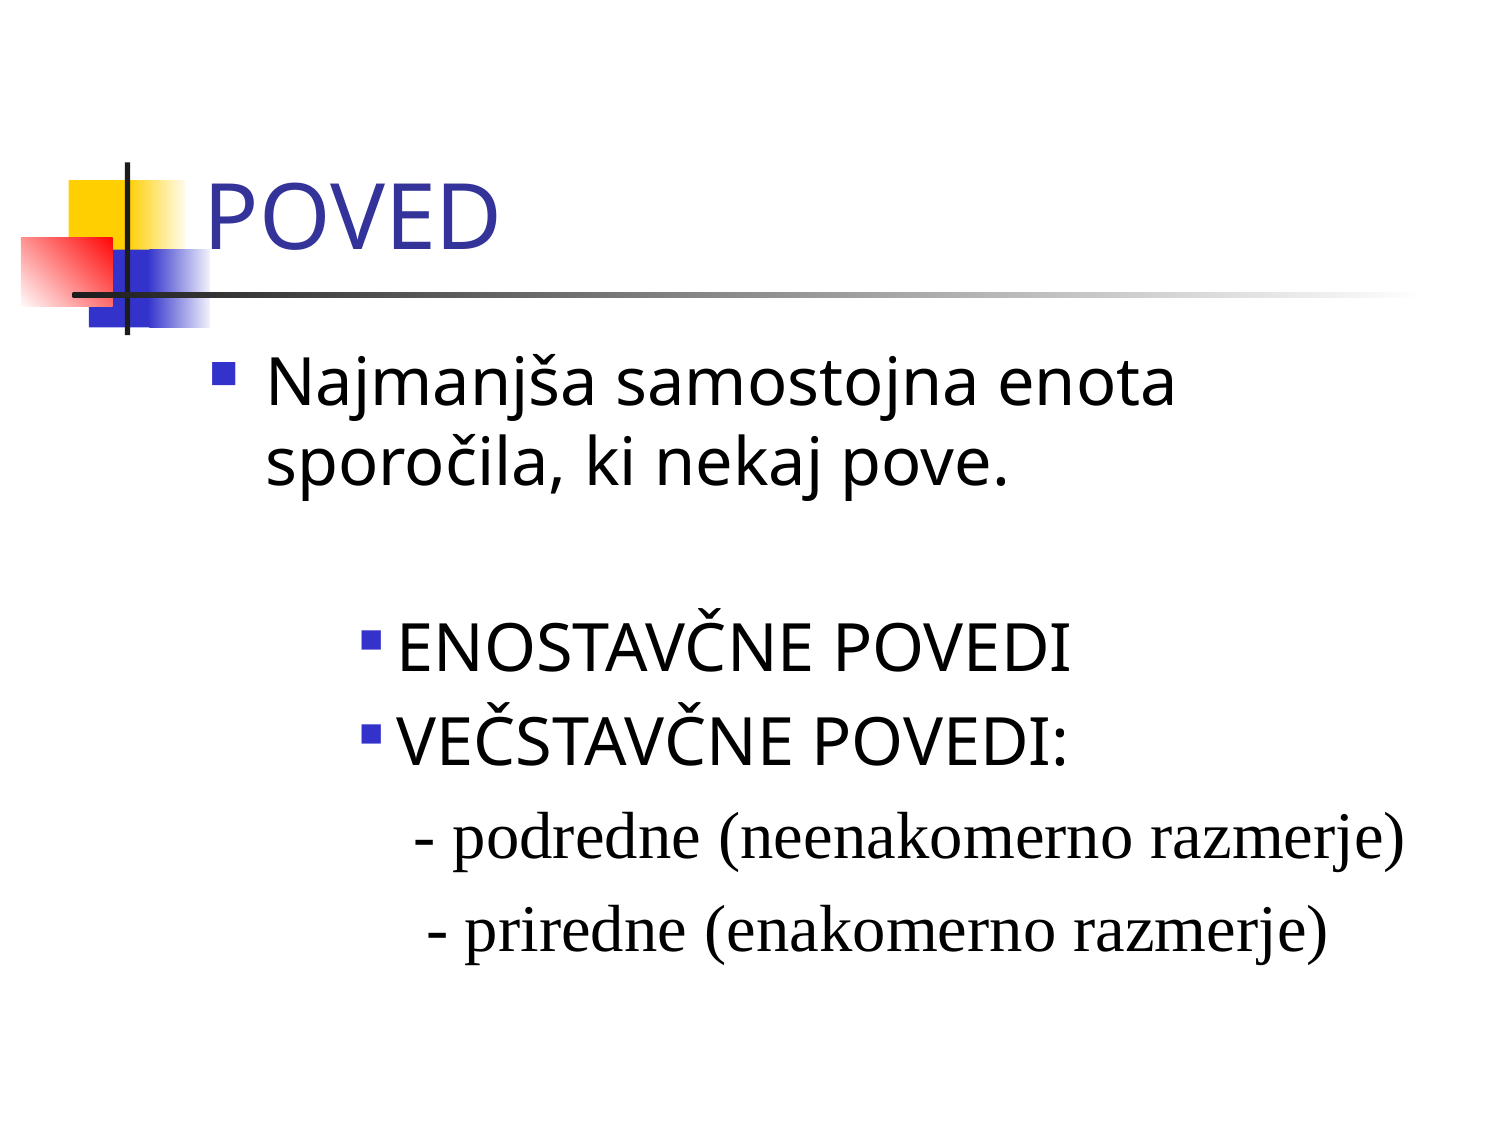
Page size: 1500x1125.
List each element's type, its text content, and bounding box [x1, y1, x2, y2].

list Najmanjša samostojna enota sporočila, ki nekaj pove. ENOSTAVČNE POVEDI VEČSTAVČNE POVEDI: - podredne (neenakomerno razmerje) - priredne (enakomerno razmerje) [193, 331, 1469, 1006]
title POVED [188, 35, 1468, 275]
